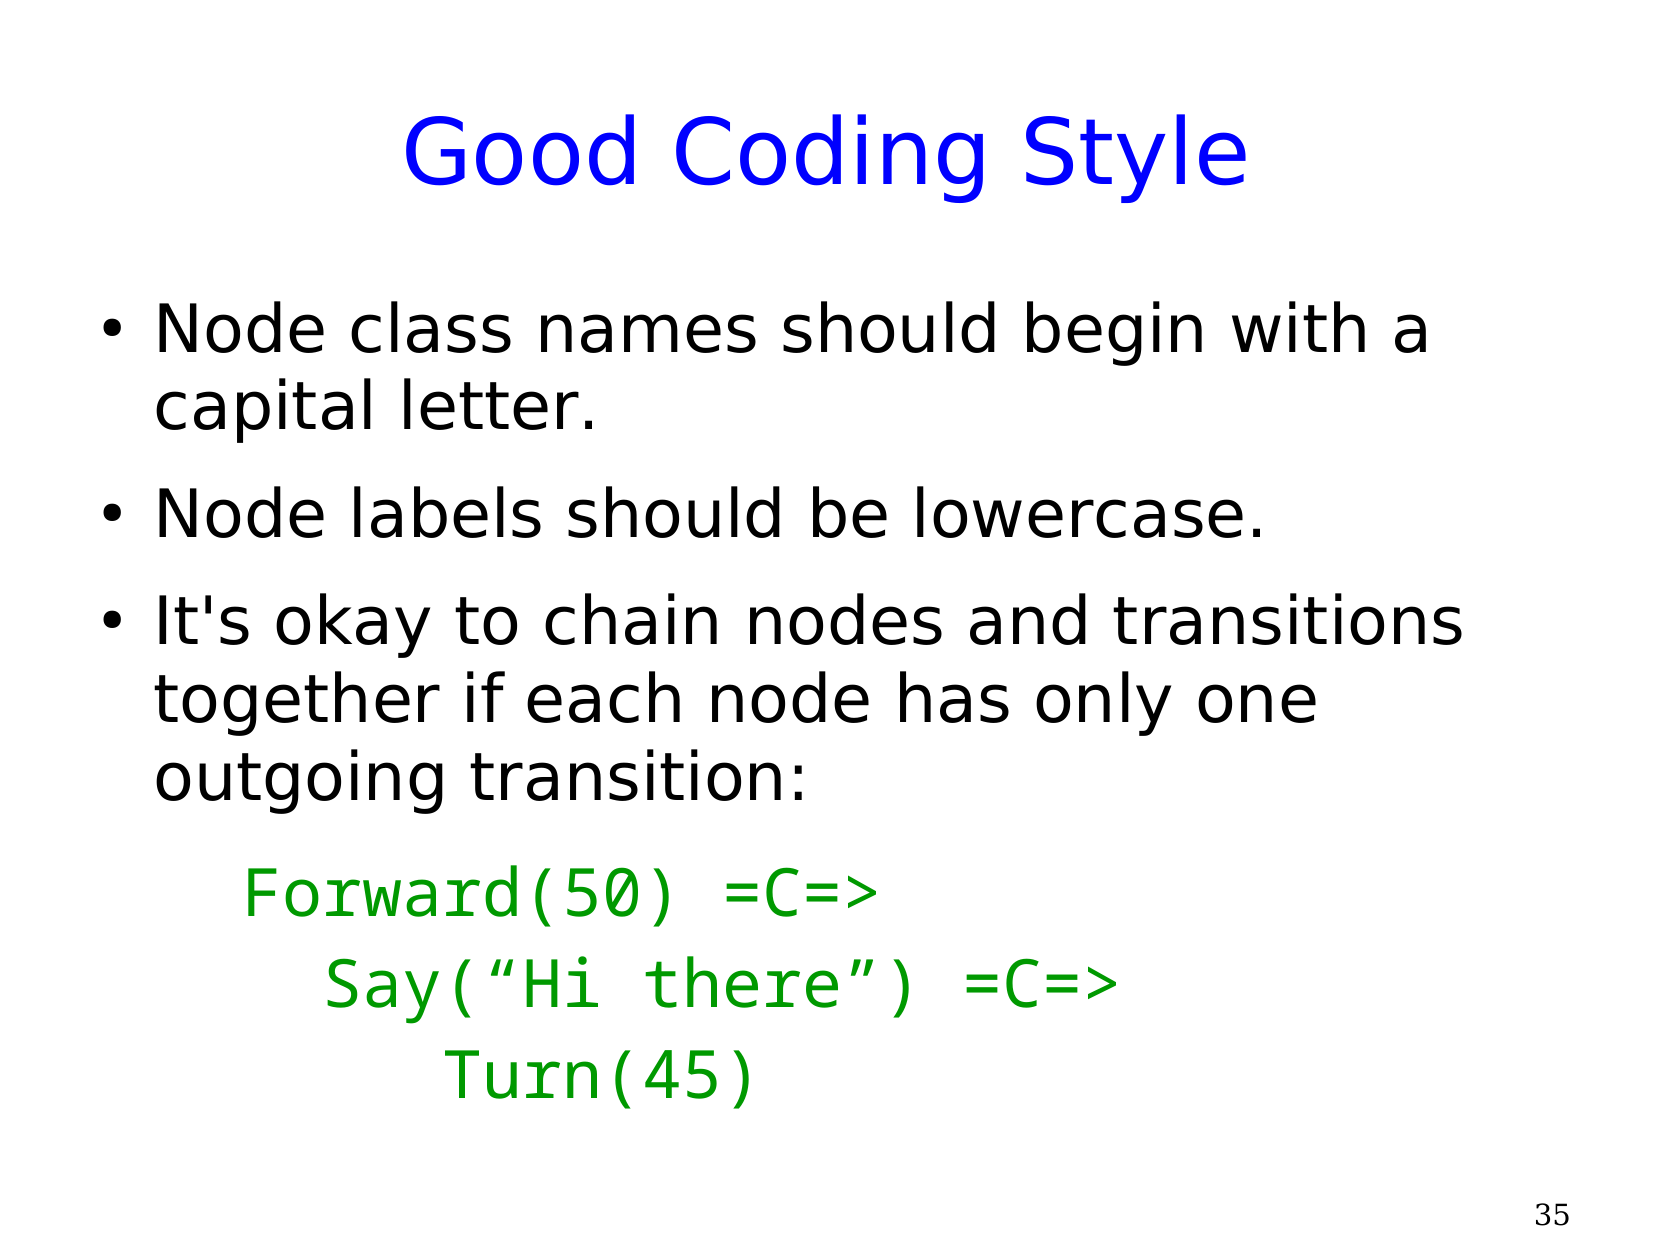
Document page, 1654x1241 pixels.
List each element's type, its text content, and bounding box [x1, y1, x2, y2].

title Good Coding Style [82, 49, 1571, 257]
list Node class names should begin with a capital letter. Node labels should be lowercase. It's okay to chain nodes and transitions together if each node has only one outgoing transition: Forward(50) =C=> Say(“Hi there”) =C=> Turn(45) [82, 290, 1571, 1109]
